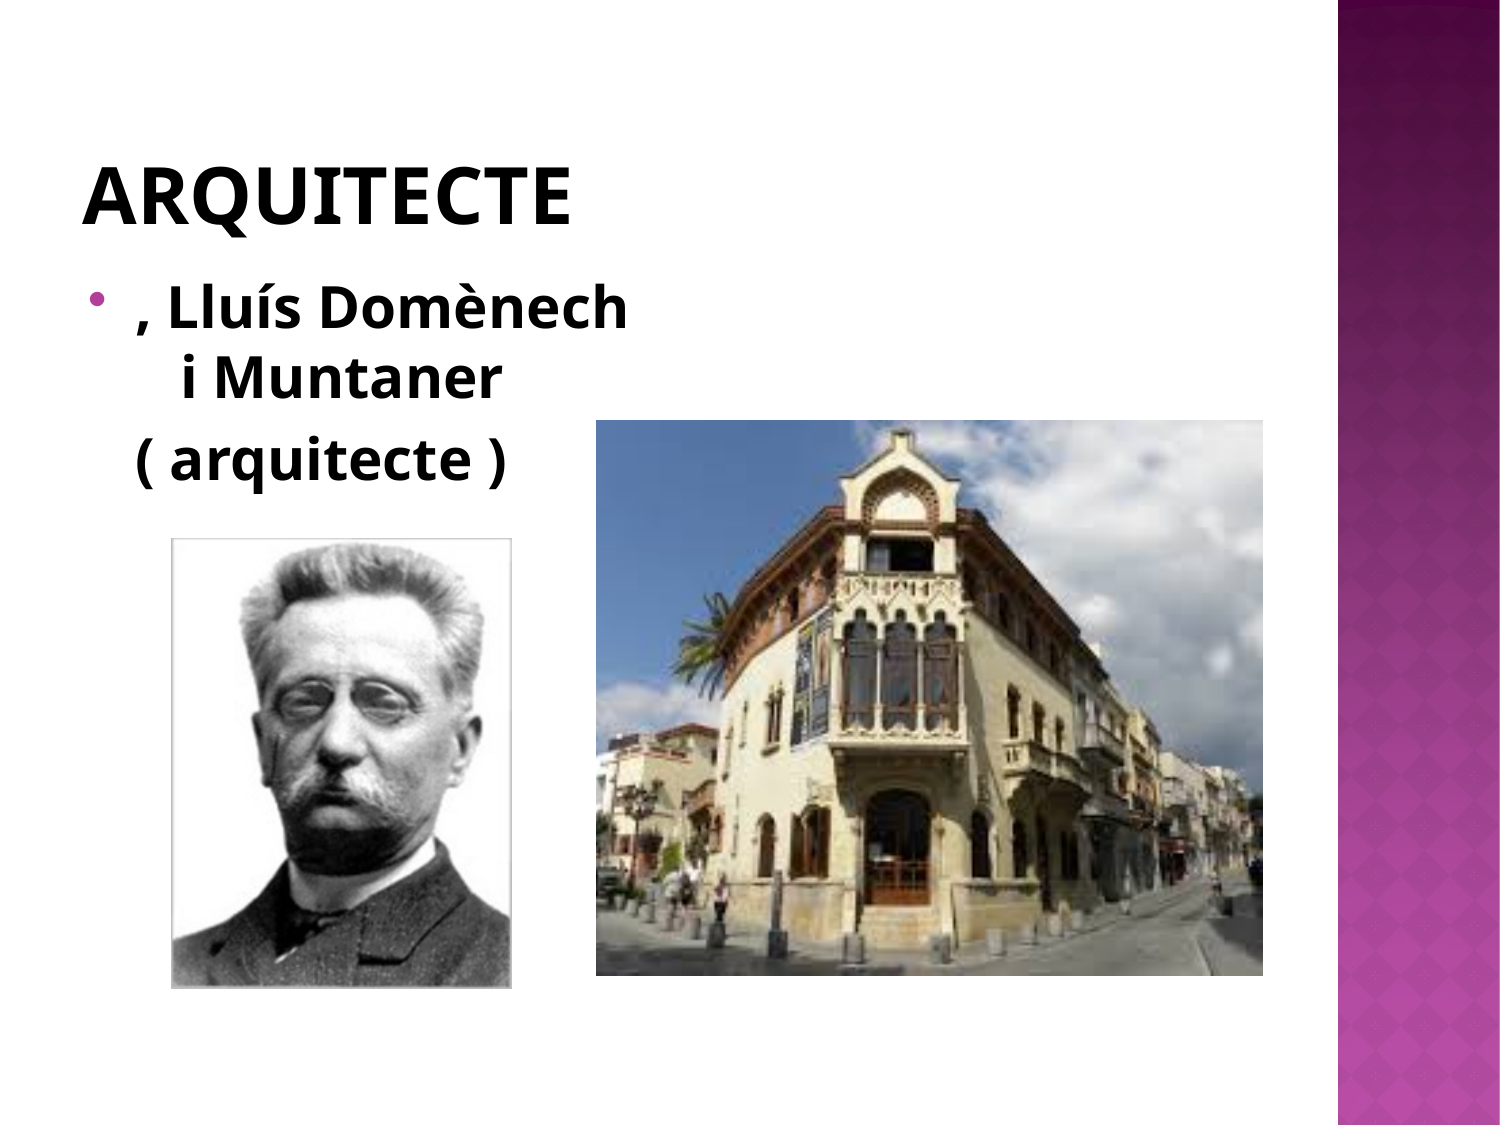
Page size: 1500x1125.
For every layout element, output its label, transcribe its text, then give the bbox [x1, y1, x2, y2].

title ARQUITECTE [75, 52, 1264, 240]
list , Lluís Domènech i Muntaner ( arquitecte ) [75, 262, 653, 1005]
picture [596, 420, 1263, 976]
picture [171, 538, 512, 989]
